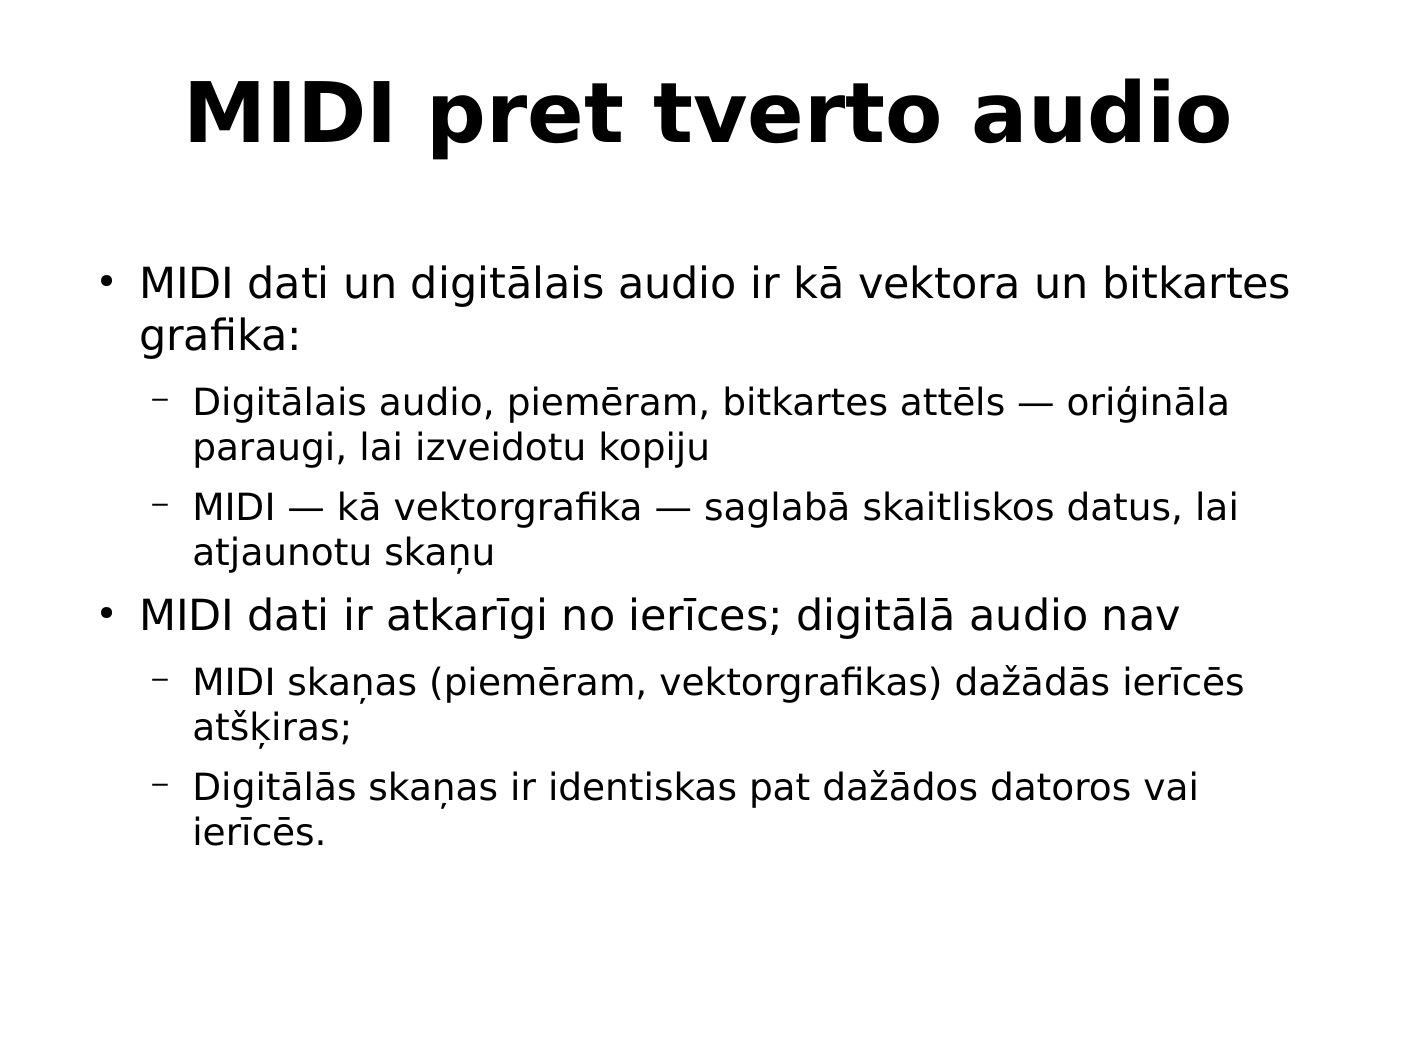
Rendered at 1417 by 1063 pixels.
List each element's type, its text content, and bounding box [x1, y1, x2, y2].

list MIDI dati un digitālais audio ir kā vektora un bitkartes grafika: Digitālais audio, piemēram, bitkartes attēls — oriģināla paraugi, lai izveidotu kopiju MIDI — kā vektorgrafika — saglabā skaitliskos datus, lai atjaunotu skaņu MIDI dati ir atkarīgi no ierīces; digitālā audio nav MIDI skaņas (piemēram, vektorgrafikas) dažādās ierīcēs atšķiras; Digitālās skaņas ir identiskas pat dažādos datoros vai ierīcēs. [70, 248, 1346, 865]
title MIDI pret tverto audio [70, 42, 1346, 168]
